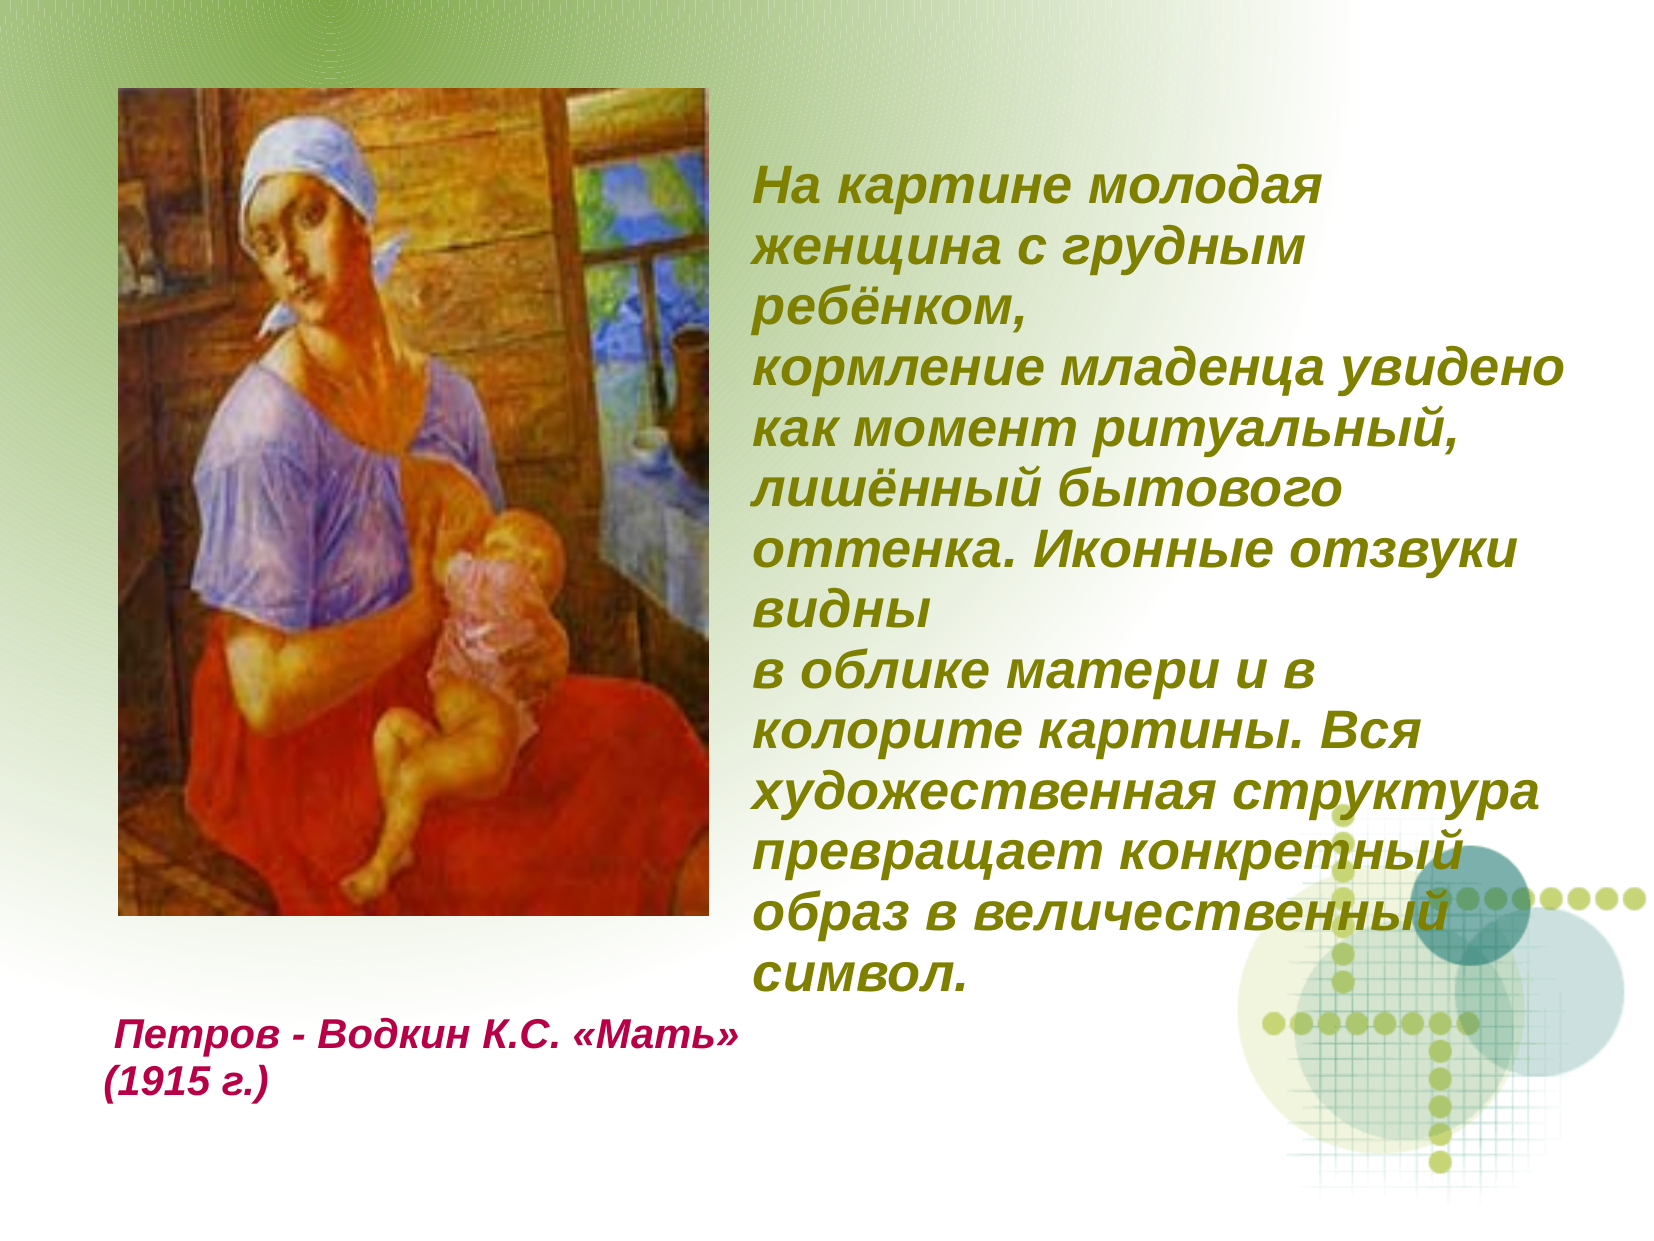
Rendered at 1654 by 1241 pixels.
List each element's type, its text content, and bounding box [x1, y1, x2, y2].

picture [118, 88, 709, 916]
picture [1224, 792, 1654, 1211]
text_box На картине молодая женщина с грудным ребёнком, кормление младенца увидено как момент ритуальный, лишённый бытового оттенка. Иконные отзвуки видны в облике матери и в колорите картины. Вся художественная структура превращает конкретный образ в величественный символ. [738, 147, 1595, 1024]
text_box Петров - Водкин К.С. «Мать» (1915 г.) [88, 1003, 768, 1114]
